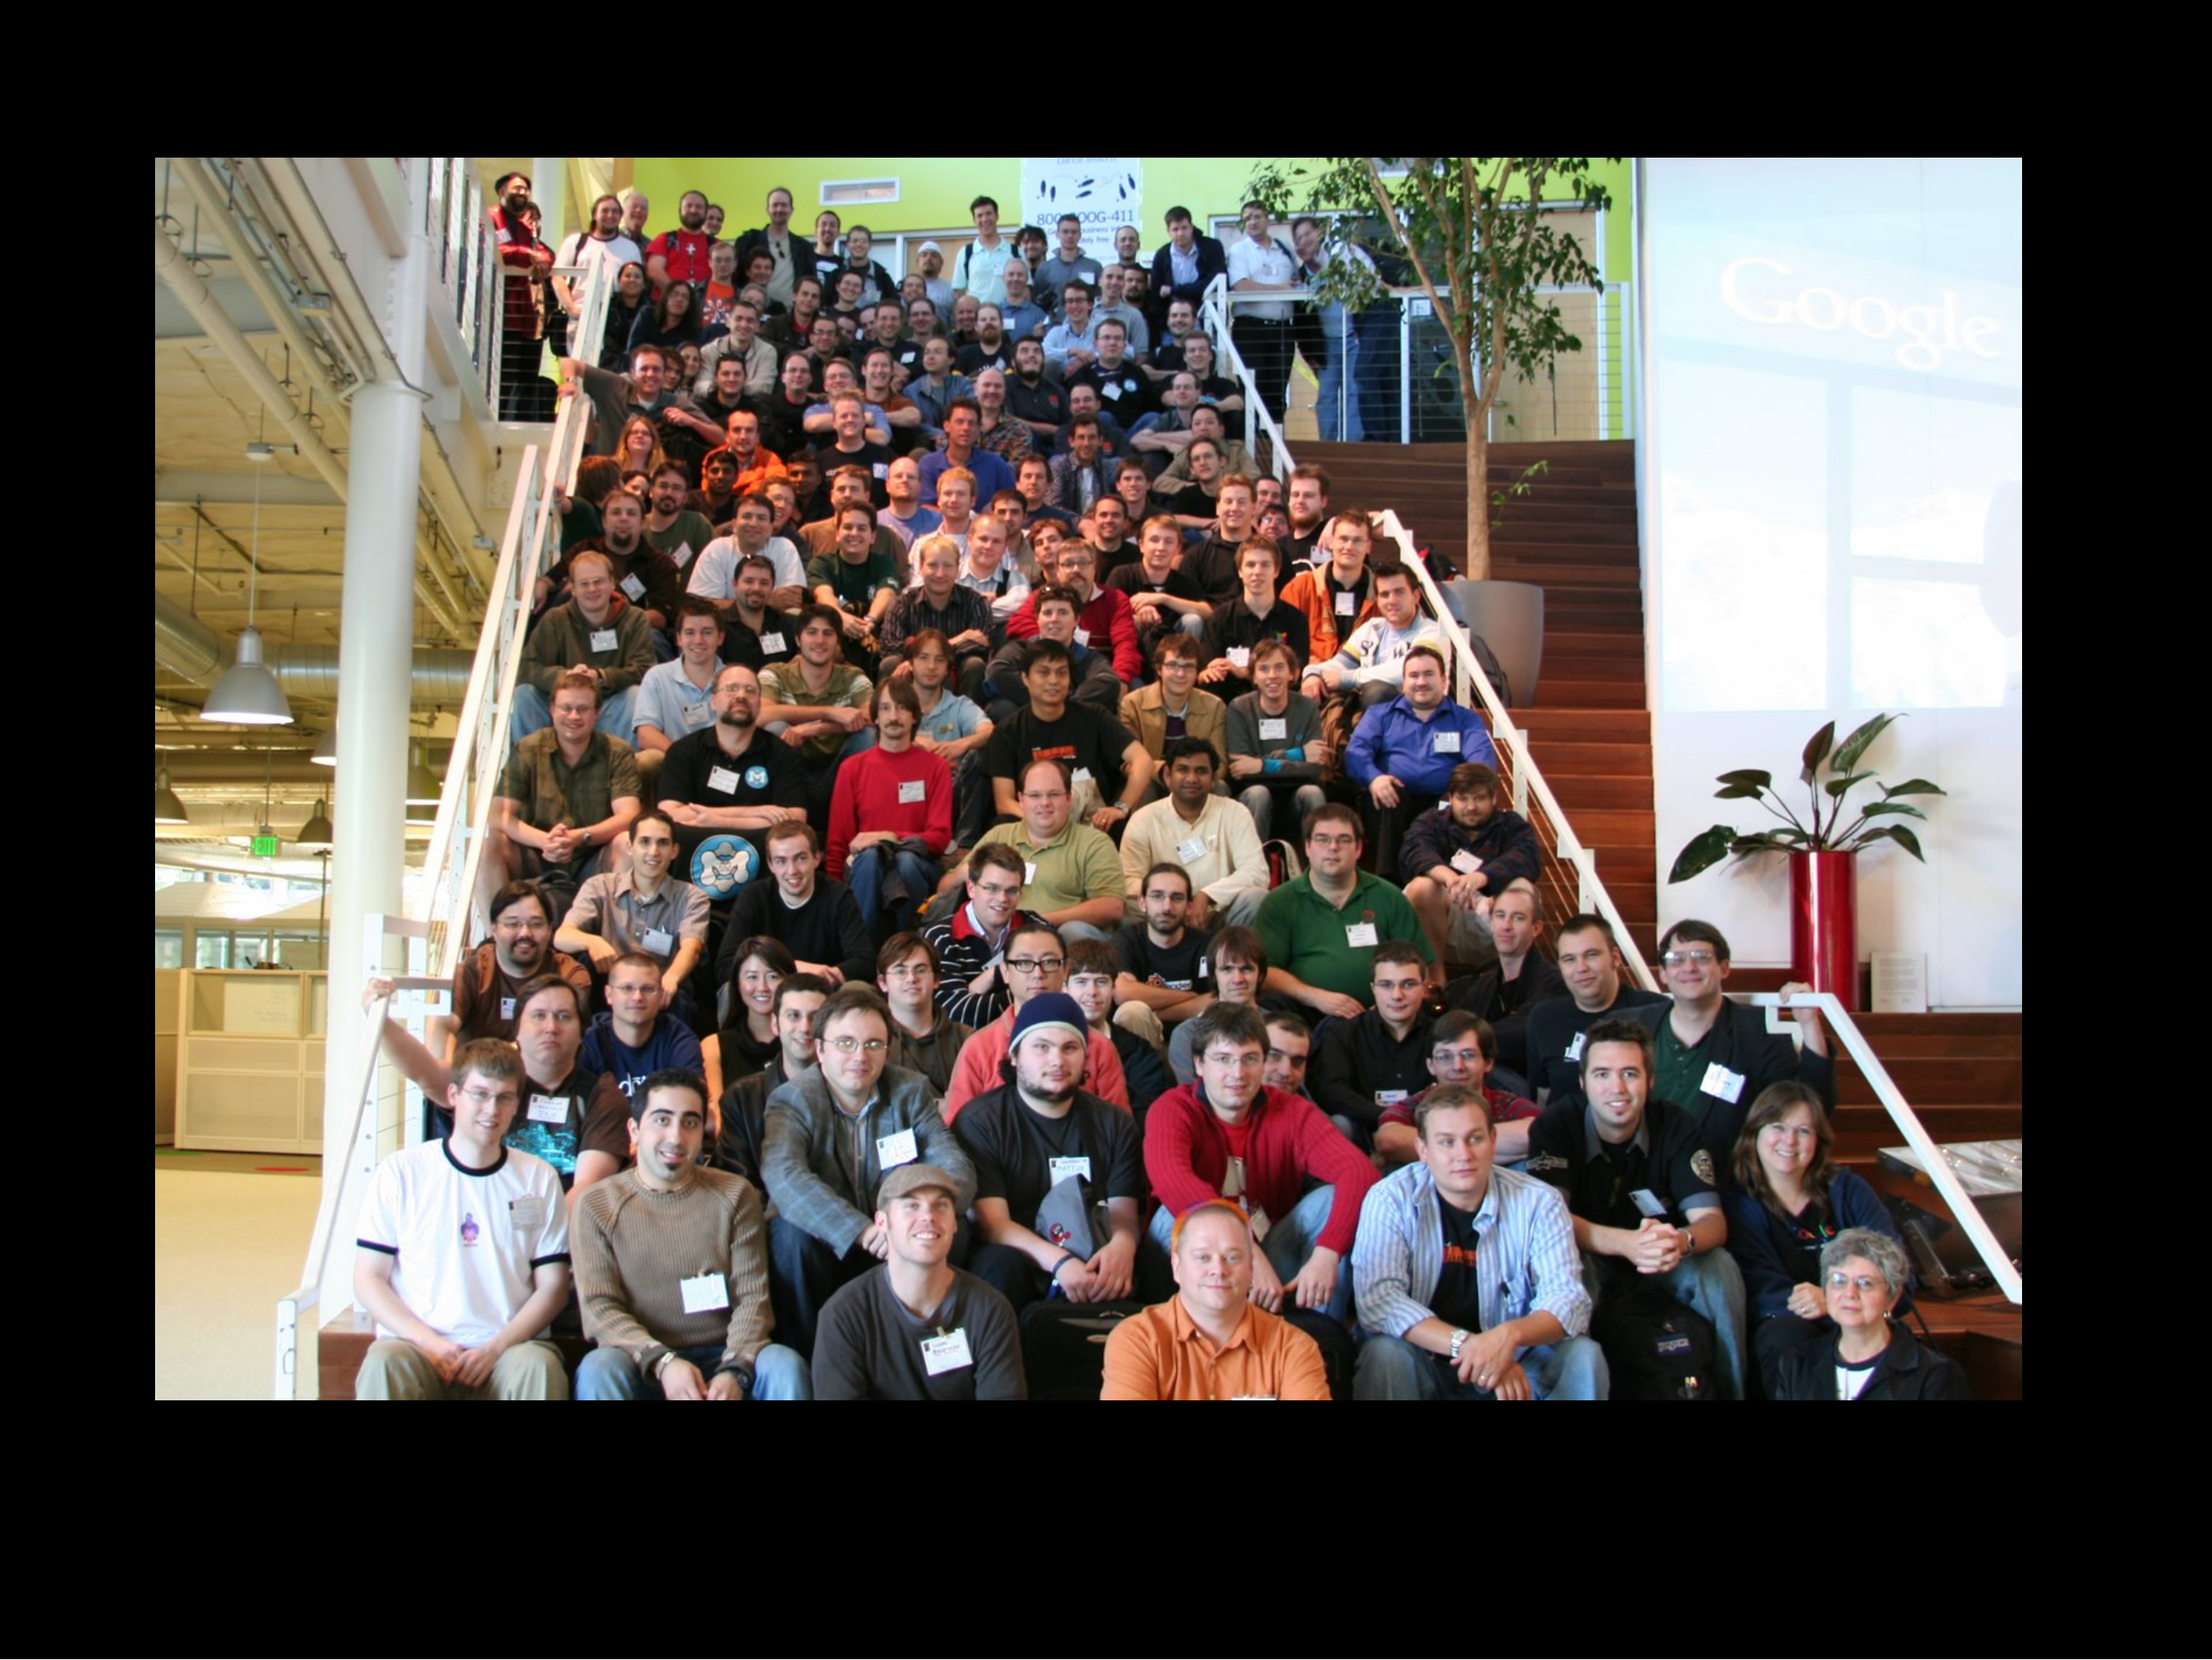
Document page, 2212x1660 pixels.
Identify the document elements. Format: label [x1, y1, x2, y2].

picture [155, 158, 2022, 1400]
